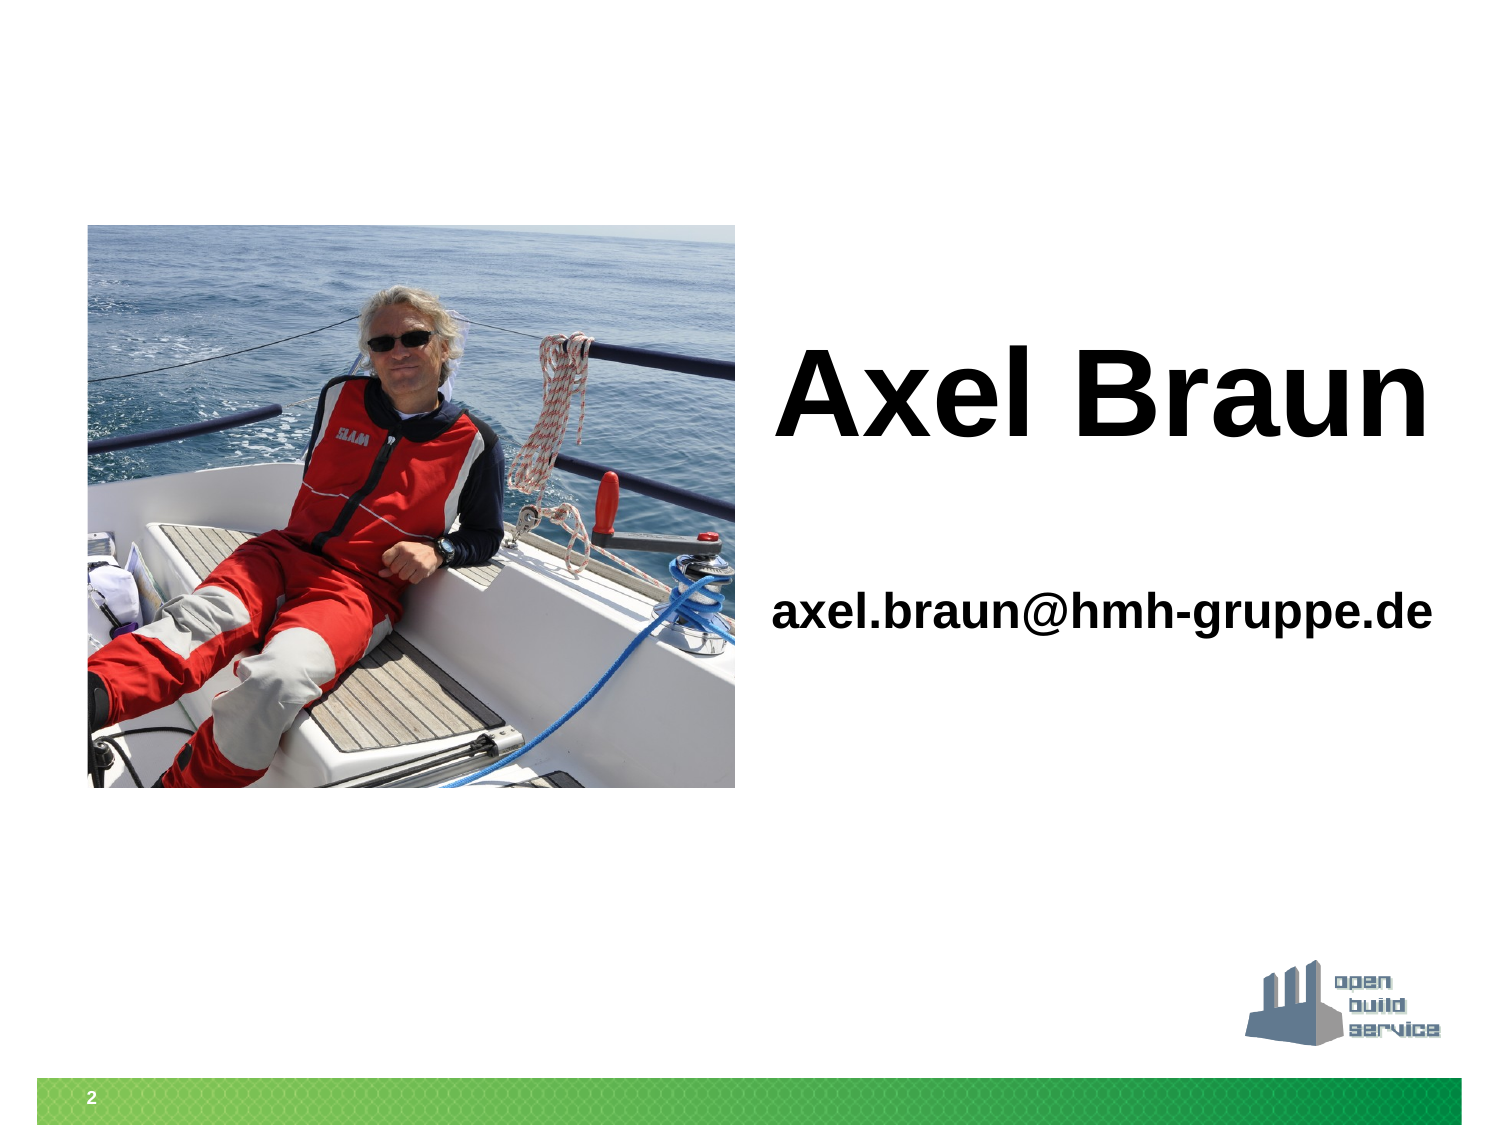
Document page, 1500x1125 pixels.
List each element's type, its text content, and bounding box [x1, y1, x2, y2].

picture [87, 224, 736, 788]
text_box Axel Braun axel.braun@hmh-gruppe.de [736, 316, 1500, 636]
picture [1245, 960, 1441, 1046]
picture [37, 1078, 1462, 1125]
